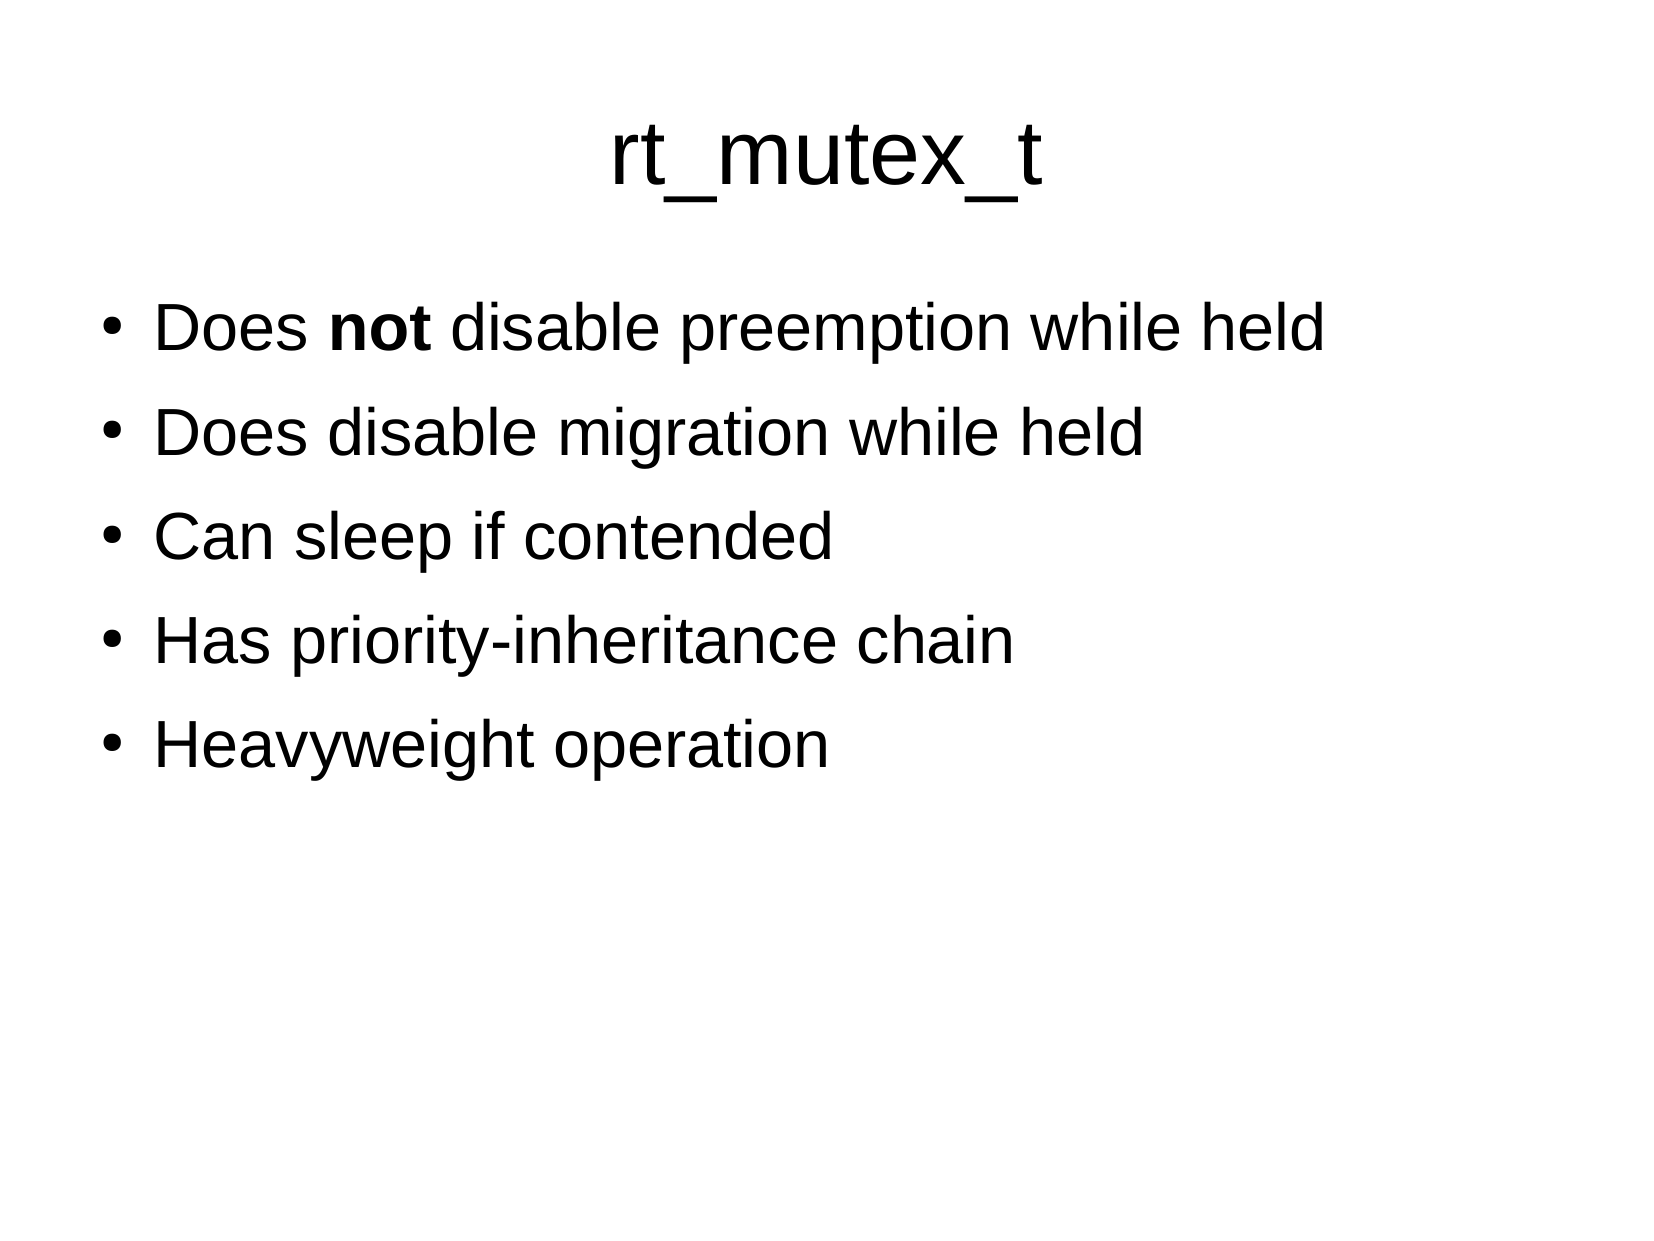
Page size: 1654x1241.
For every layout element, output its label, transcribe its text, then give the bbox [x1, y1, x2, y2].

list Does not disable preemption while held Does disable migration while held Can sleep if contended Has priority-inheritance chain Heavyweight operation [82, 290, 1571, 1010]
title rt_mutex_t [82, 49, 1571, 257]
